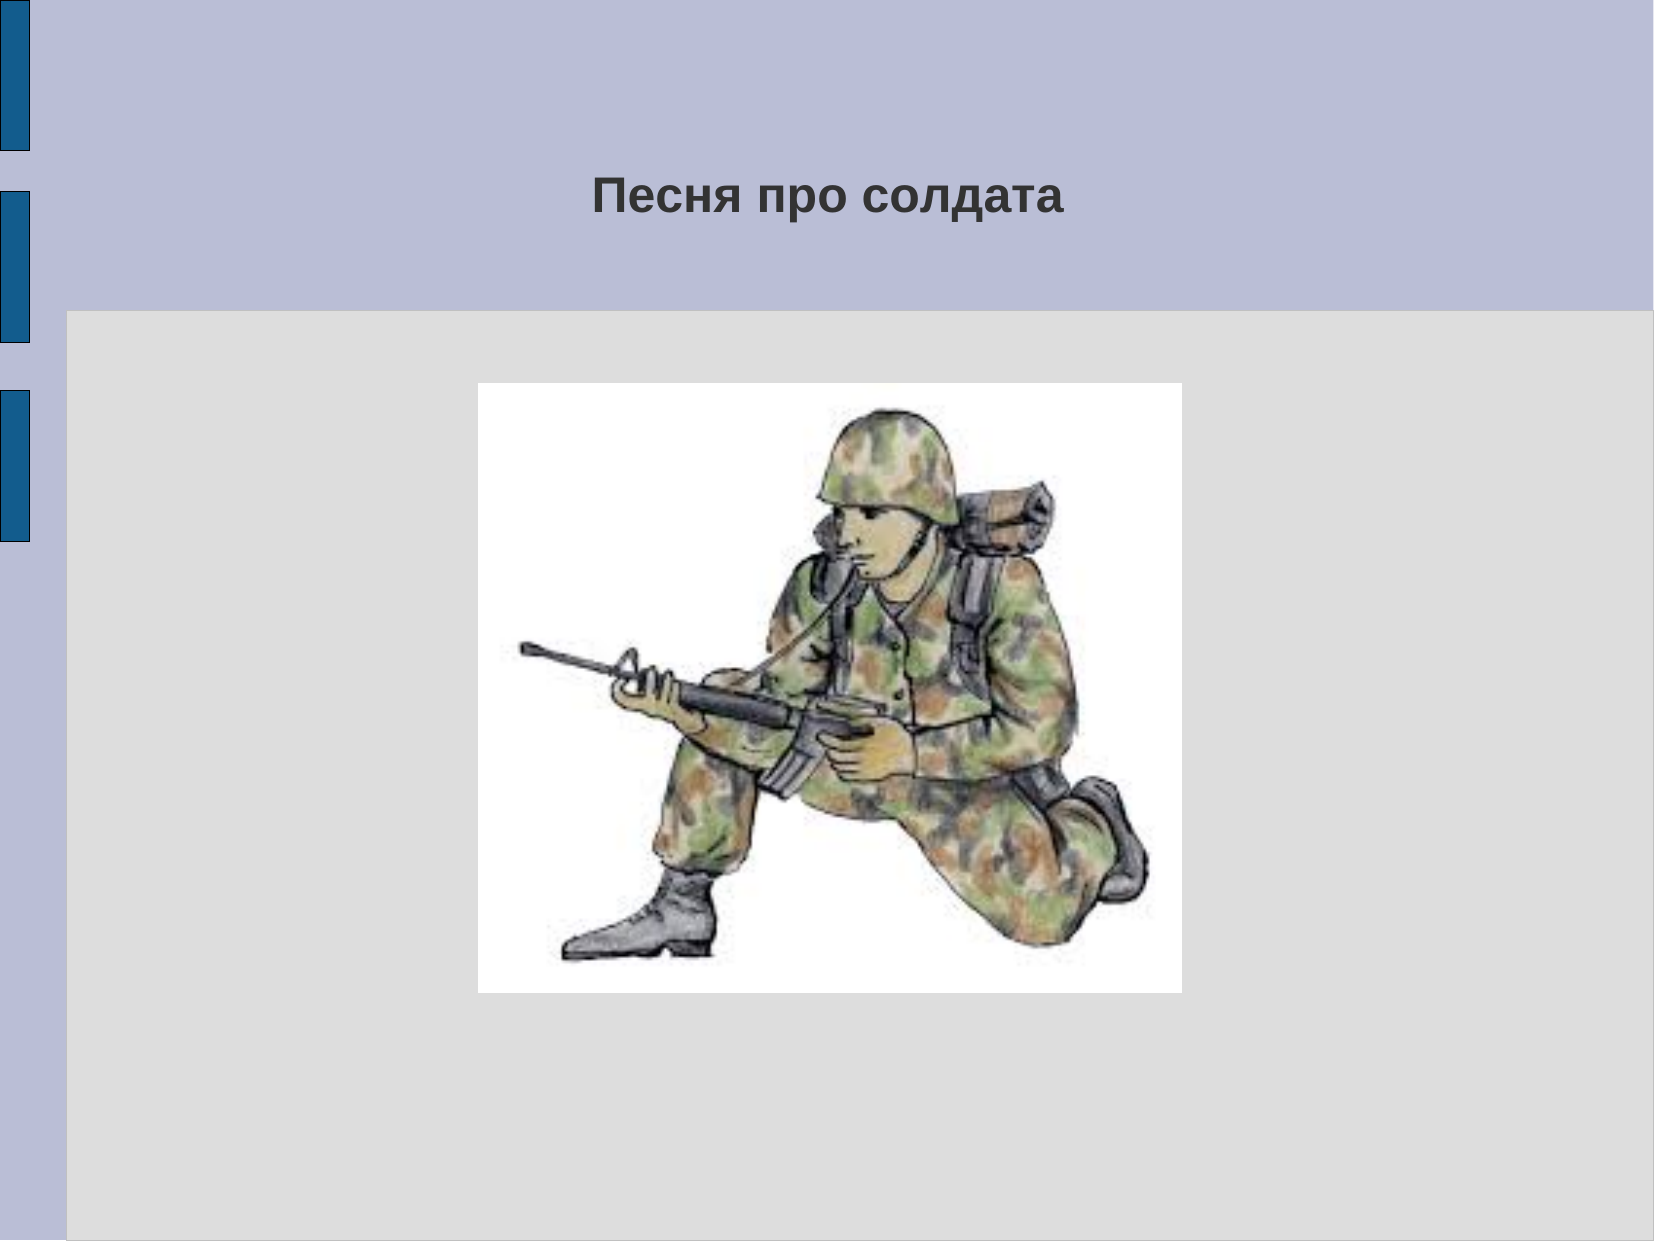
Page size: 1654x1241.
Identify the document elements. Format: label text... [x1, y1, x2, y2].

title Песня про солдата [121, 91, 1534, 299]
picture [478, 383, 1182, 993]
